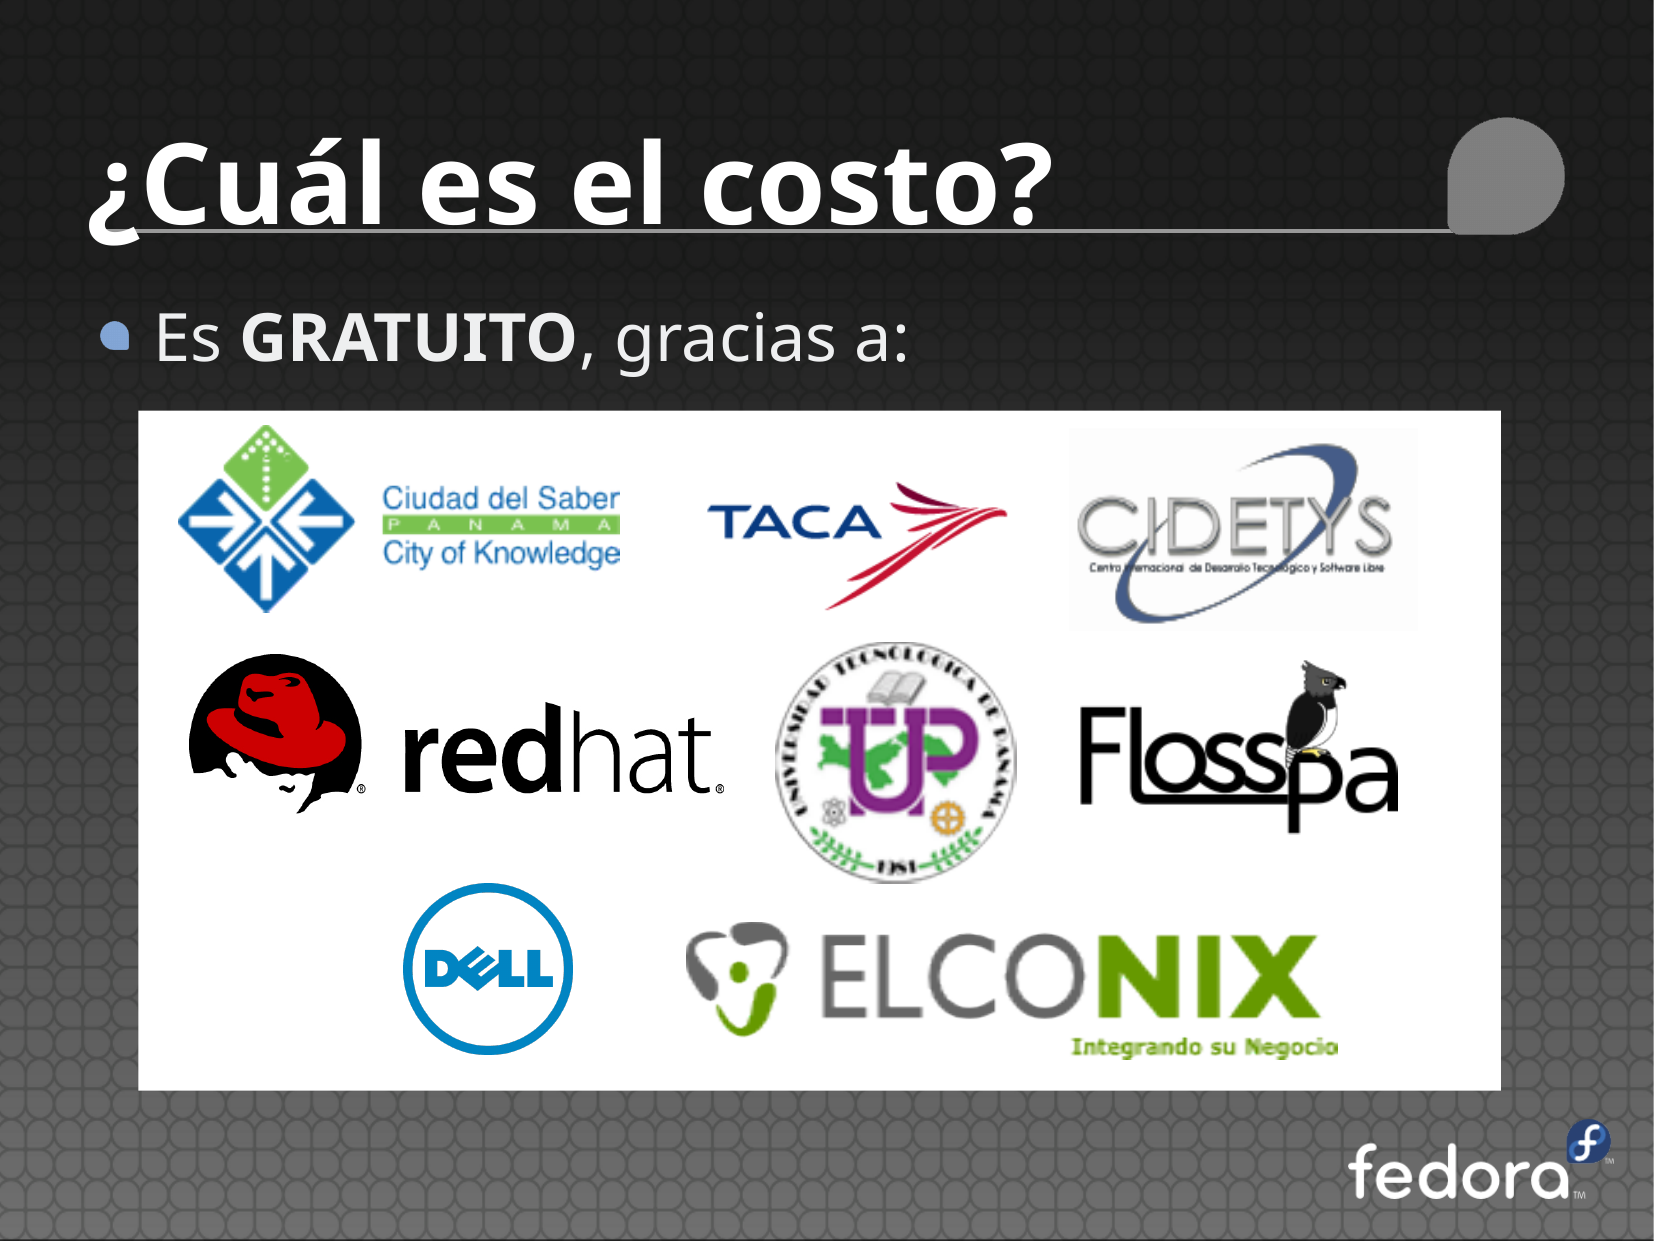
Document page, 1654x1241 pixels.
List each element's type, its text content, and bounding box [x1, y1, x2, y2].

list Es GRATUITO, gracias a: [82, 290, 1571, 1109]
picture [0, 0, 1654, 1241]
title ¿Cuál es el costo? [86, 112, 1576, 249]
